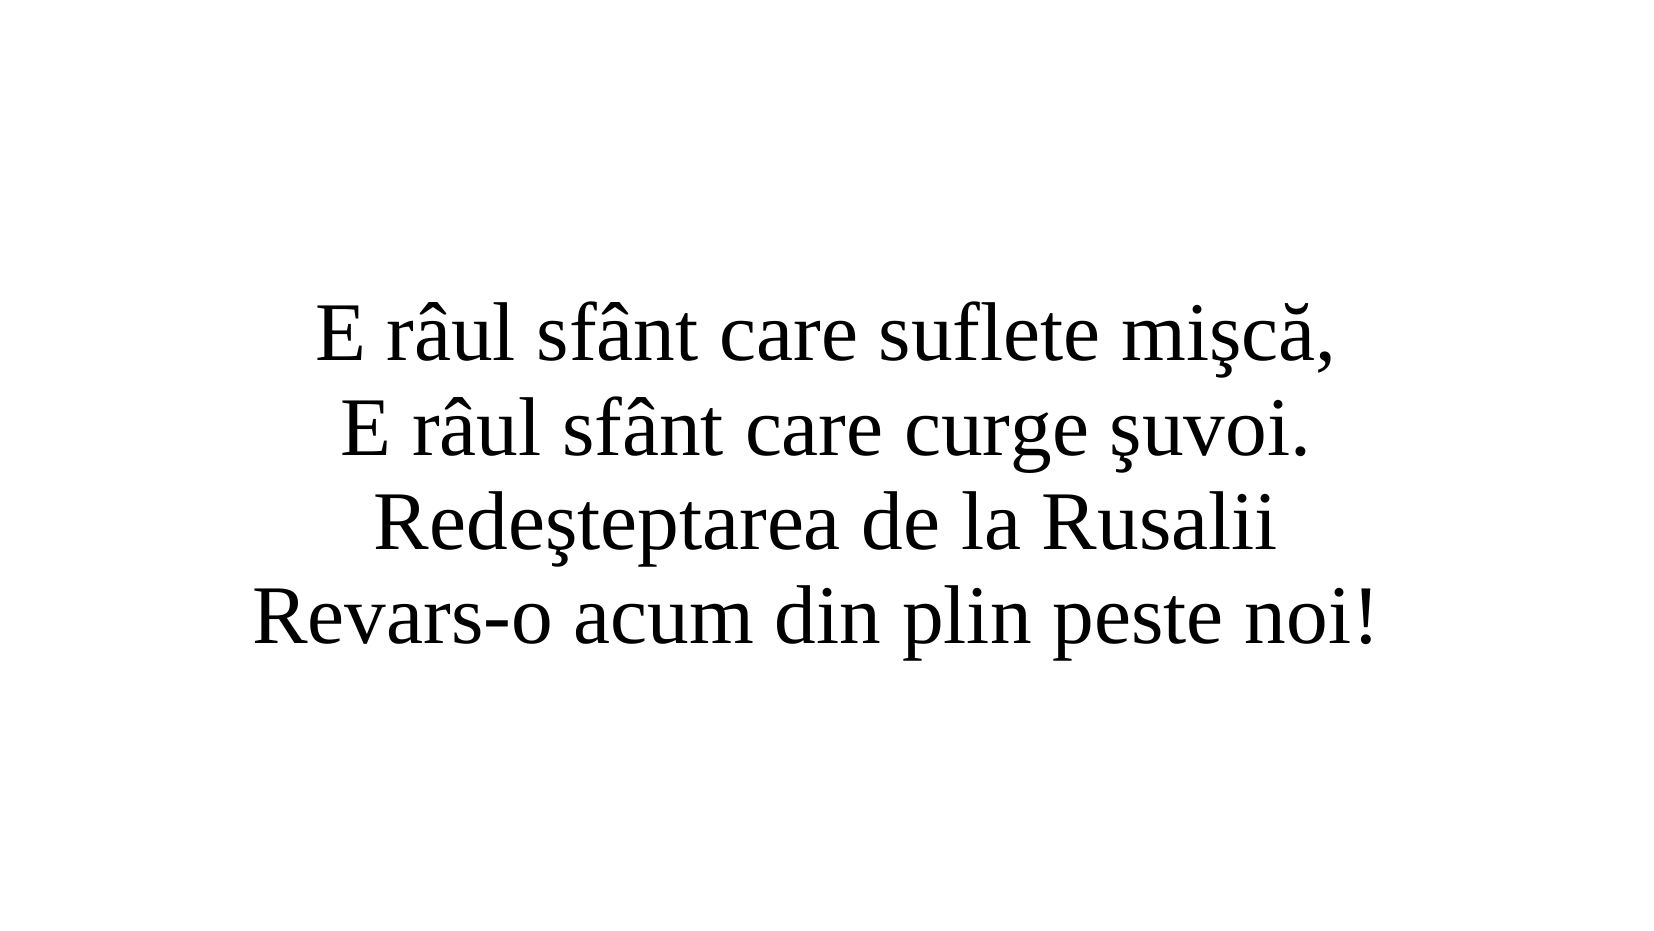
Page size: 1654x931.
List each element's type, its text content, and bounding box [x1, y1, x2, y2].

subtitle E râul sfânt care suflete mişcă, E râul sfânt care curge şuvoi. Redeşteptarea de la Rusalii Revars-o acum din plin peste noi! [0, 289, 1654, 622]
